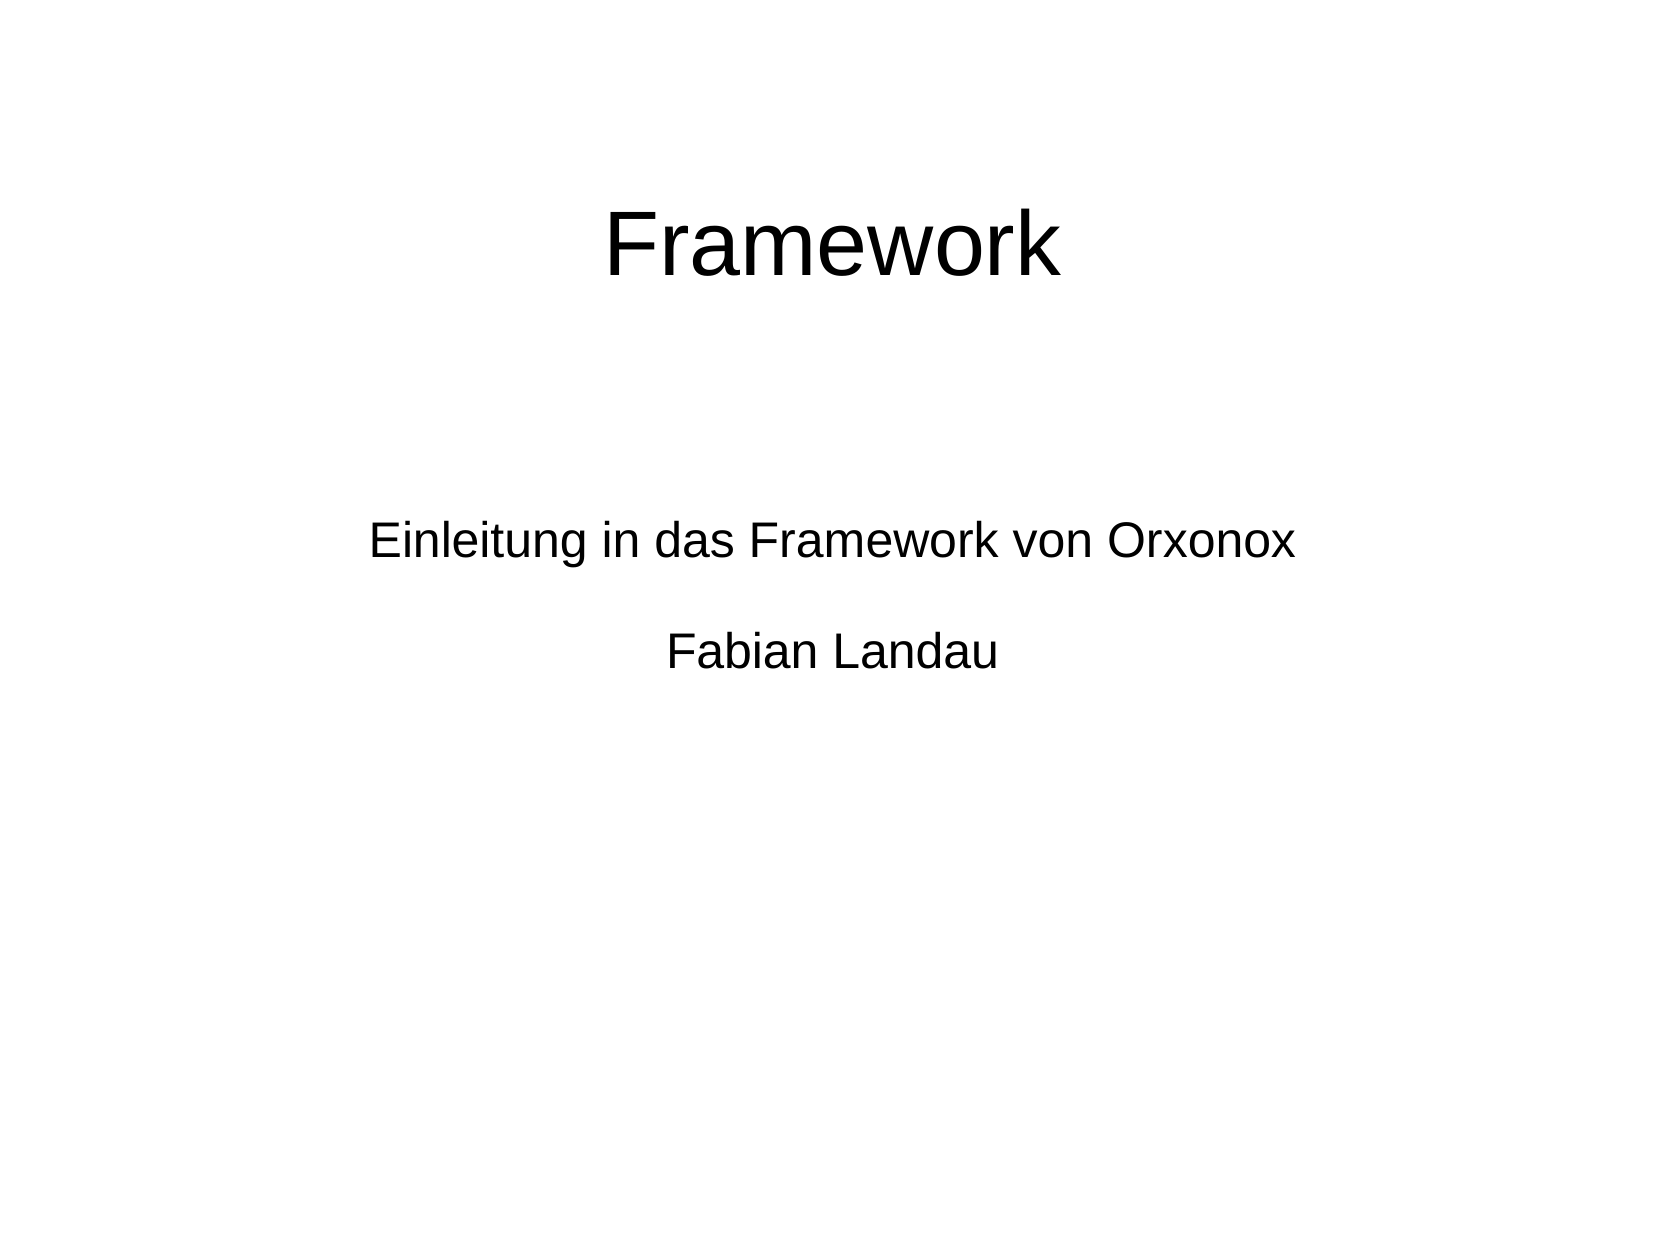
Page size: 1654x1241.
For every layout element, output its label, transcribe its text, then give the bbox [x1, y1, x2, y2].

text_box Einleitung in das Framework von Orxonox Fabian Landau [88, 511, 1577, 680]
title Framework [88, 192, 1577, 296]
